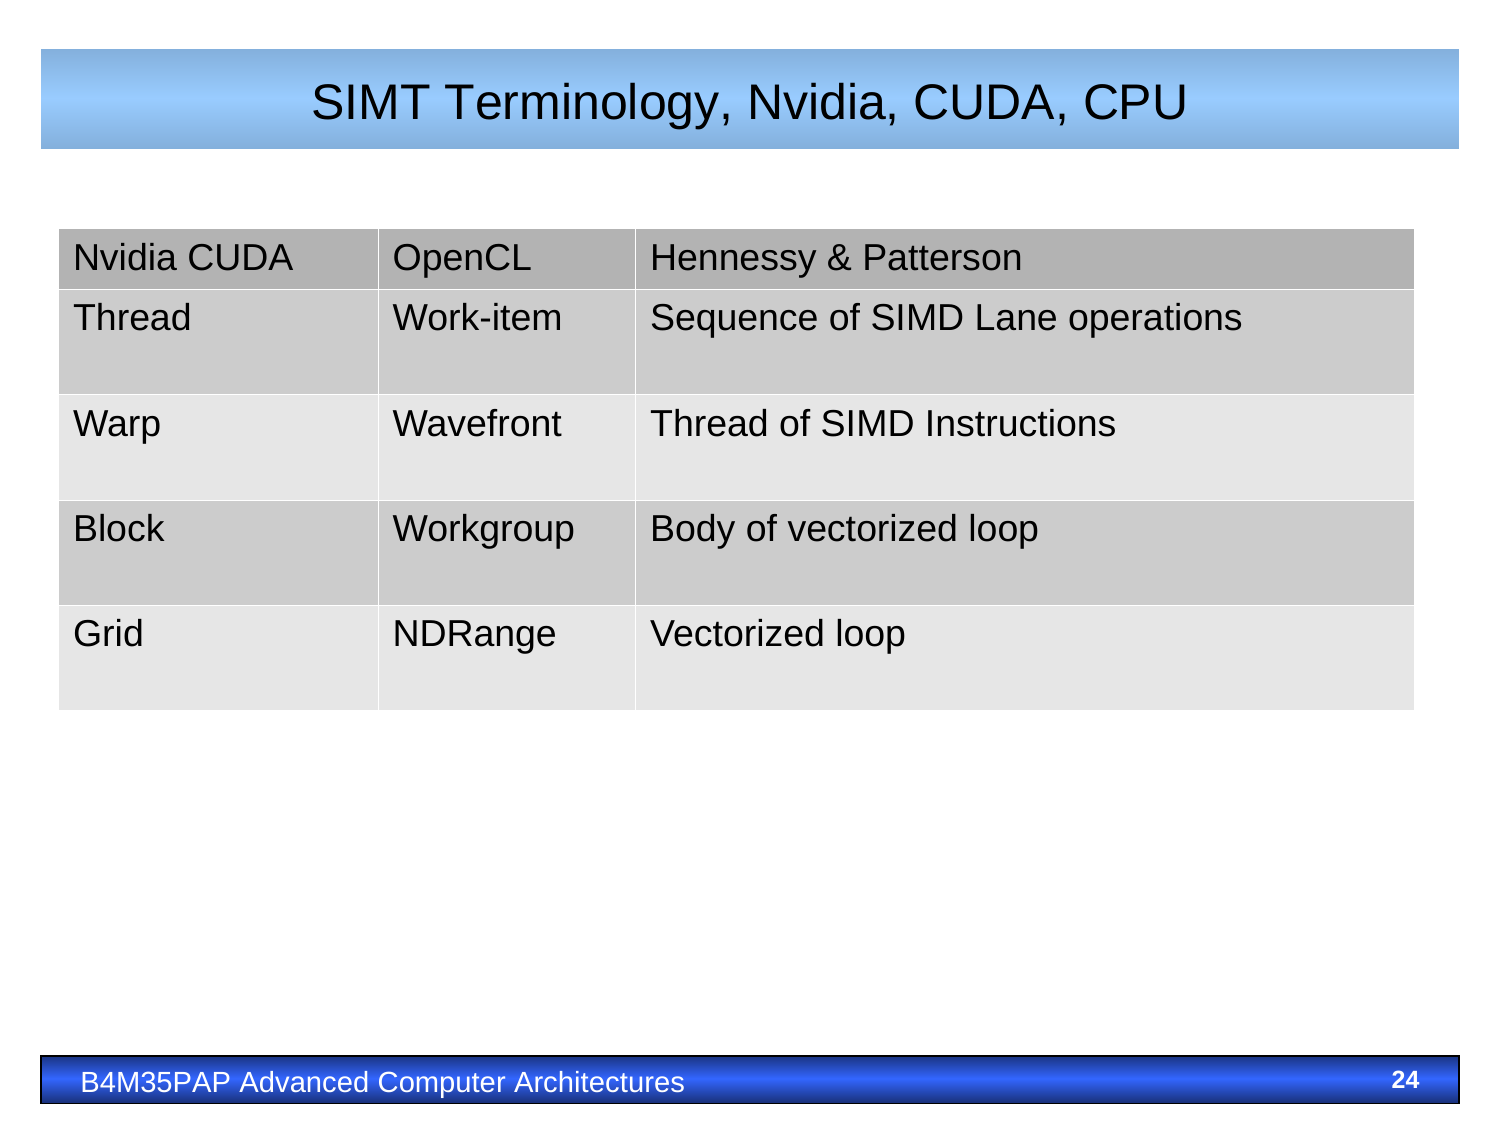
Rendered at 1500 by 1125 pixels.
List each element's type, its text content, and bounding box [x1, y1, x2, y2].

table_cell Body of vectorized loop [636, 501, 1414, 605]
table_cell Workgroup [379, 501, 635, 605]
table_cell NDRange [379, 606, 635, 710]
table_cell Work-item [379, 290, 635, 394]
table_cell Grid [59, 606, 378, 710]
table_cell Vectorized loop [636, 606, 1414, 710]
table_cell Wavefront [379, 395, 635, 500]
table_cell Block [59, 501, 378, 605]
table_cell Thread [59, 290, 378, 394]
table_cell Thread of SIMD Instructions [636, 395, 1414, 500]
table_cell Warp [59, 395, 378, 500]
table_header OpenCL [379, 229, 635, 289]
table_header Hennessy & Patterson [636, 229, 1414, 289]
table_cell Sequence of SIMD Lane operations [636, 290, 1414, 394]
table_header Nvidia CUDA [59, 229, 378, 289]
title SIMT Terminology, Nvidia, CUDA, CPU [41, 49, 1459, 149]
